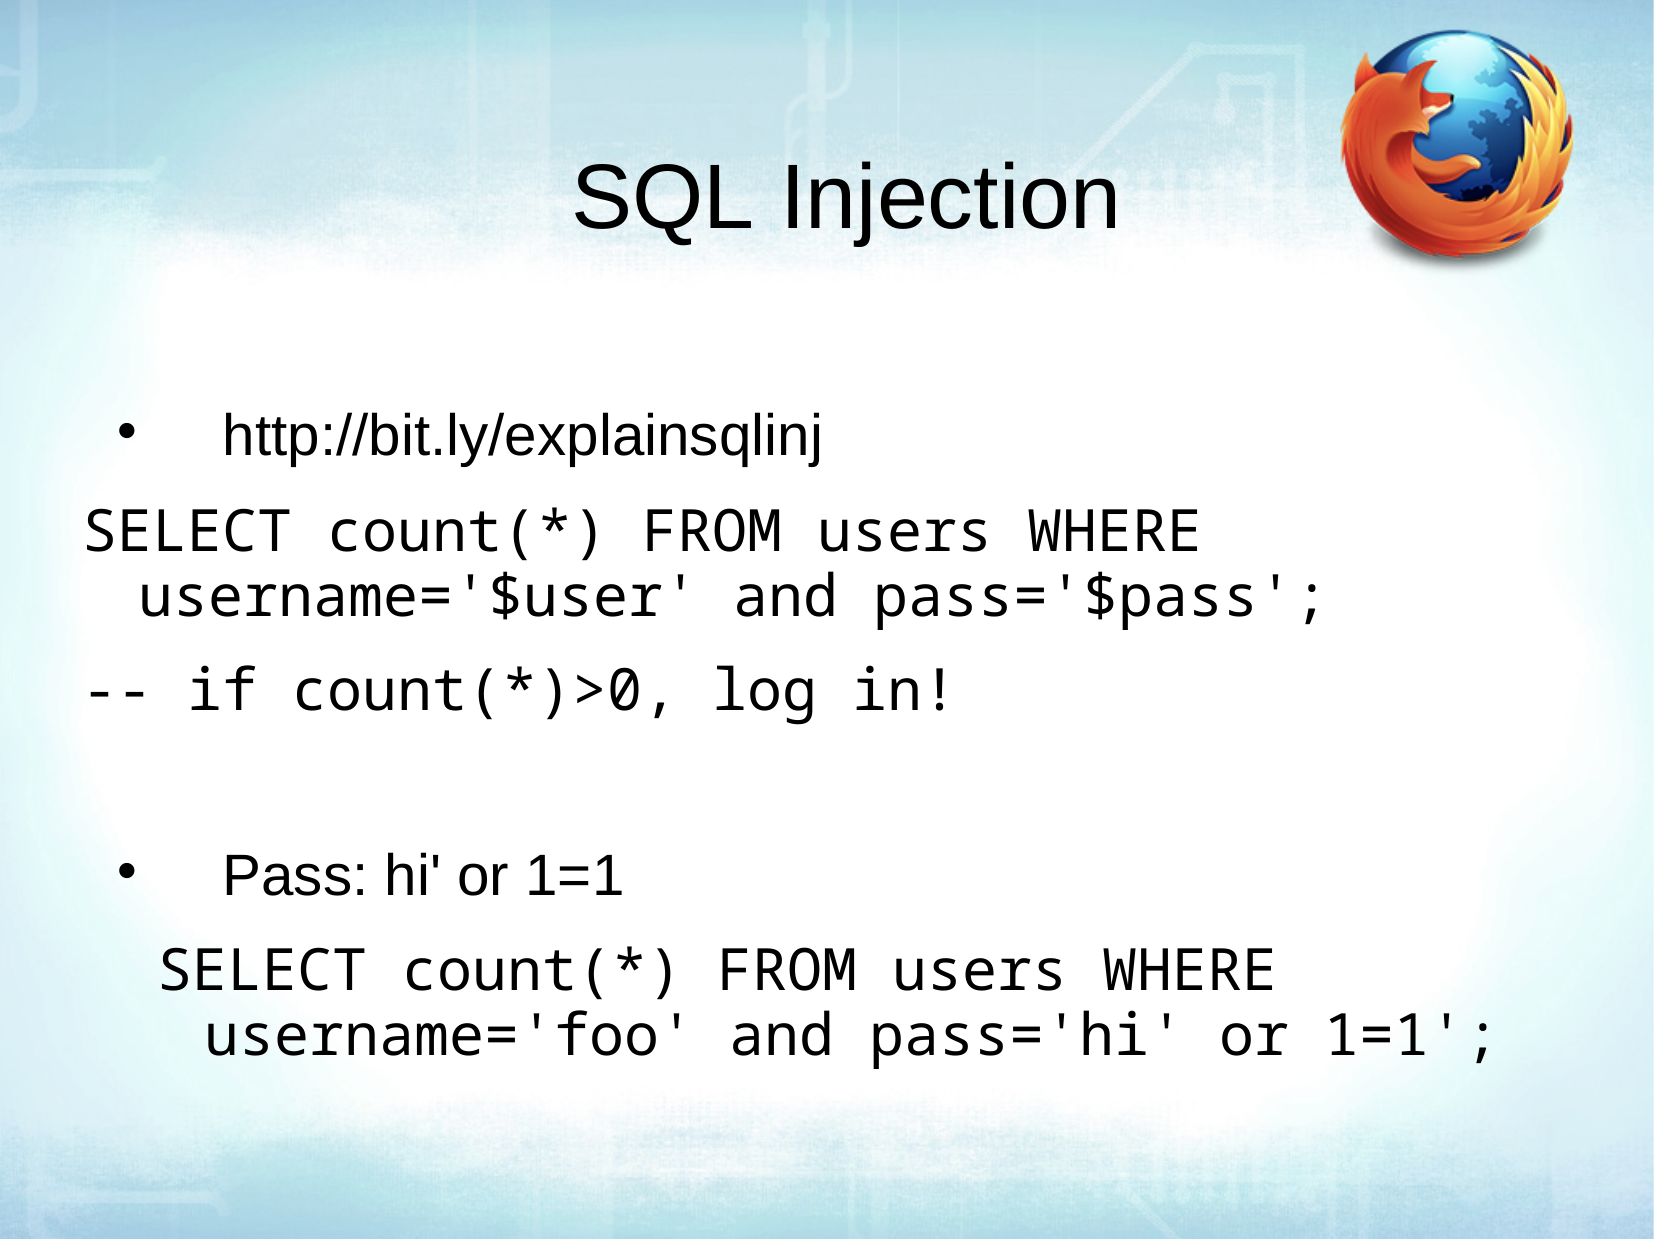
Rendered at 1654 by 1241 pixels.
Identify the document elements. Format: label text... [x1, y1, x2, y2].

picture [0, 0, 1654, 1239]
list http://bit.ly/explainsqlinj SELECT count(*) FROM users WHERE username='$user' and pass='$pass'; -- if count(*)>0, log in! Pass: hi' or 1=1 SELECT count(*) FROM users WHERE username='foo' and pass='hi' or 1=1'; [82, 289, 1571, 1109]
title SQL Injection [140, 91, 1554, 289]
